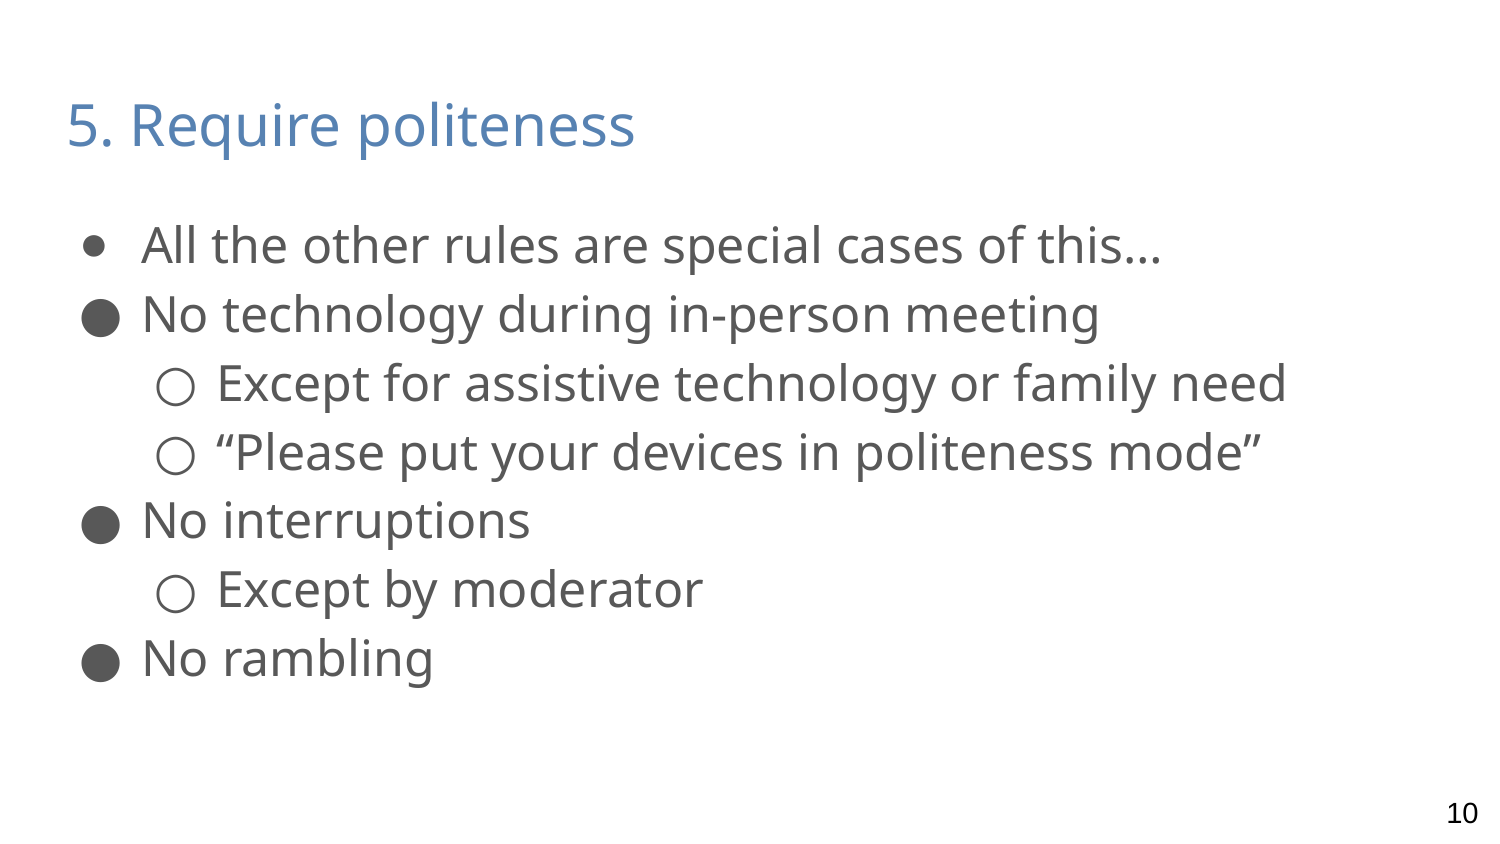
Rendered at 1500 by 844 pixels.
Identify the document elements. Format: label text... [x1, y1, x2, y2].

slide_number <number> [1403, 779, 1494, 844]
list All the other rules are special cases of this… No technology during in-person meeting Except for assistive technology or family need “Please put your devices in politeness mode” No interruptions Except by moderator No rambling [51, 189, 1449, 750]
title 5. Require politeness [51, 72, 1449, 167]
